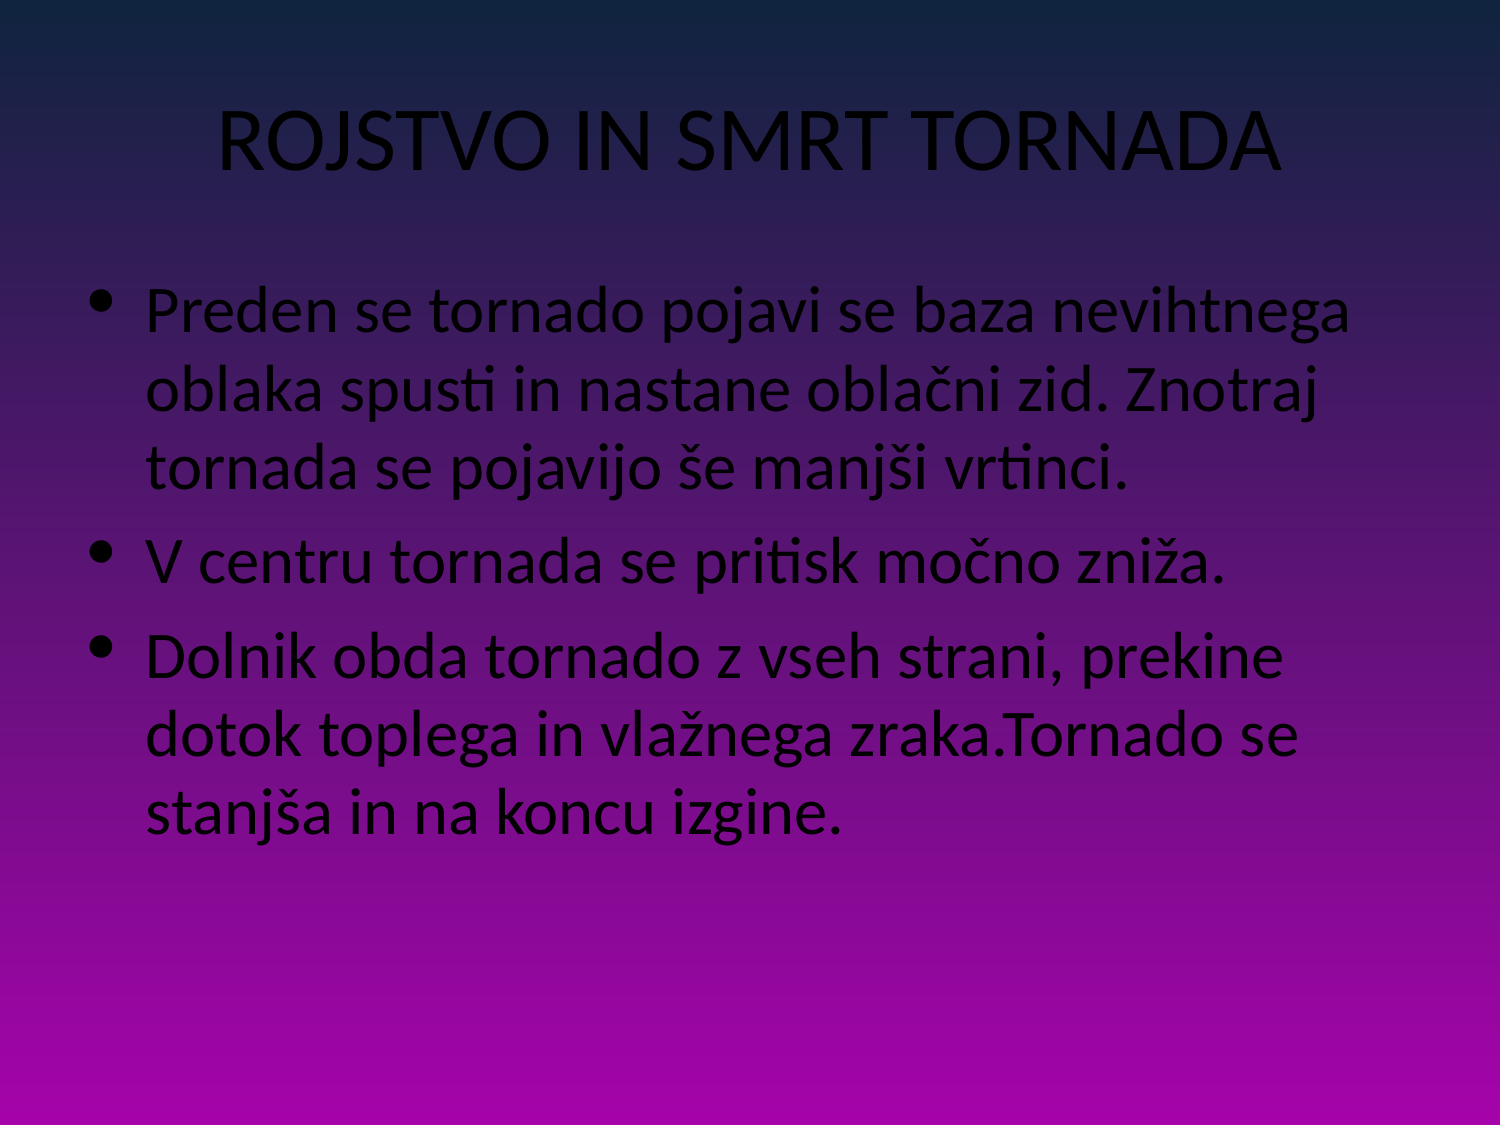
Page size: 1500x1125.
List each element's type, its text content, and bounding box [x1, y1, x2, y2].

title ROJSTVO IN SMRT TORNADA [75, 44, 1425, 233]
list Preden se tornado pojavi se baza nevihtnega oblaka spusti in nastane oblačni zid. Znotraj tornada se pojavijo še manjši vrtinci. V centru tornada se pritisk močno zniža. Dolnik obda tornado z vseh strani, prekine dotok toplega in vlažnega zraka.Tornado se stanjša in na koncu izgine. [75, 262, 1425, 1006]
